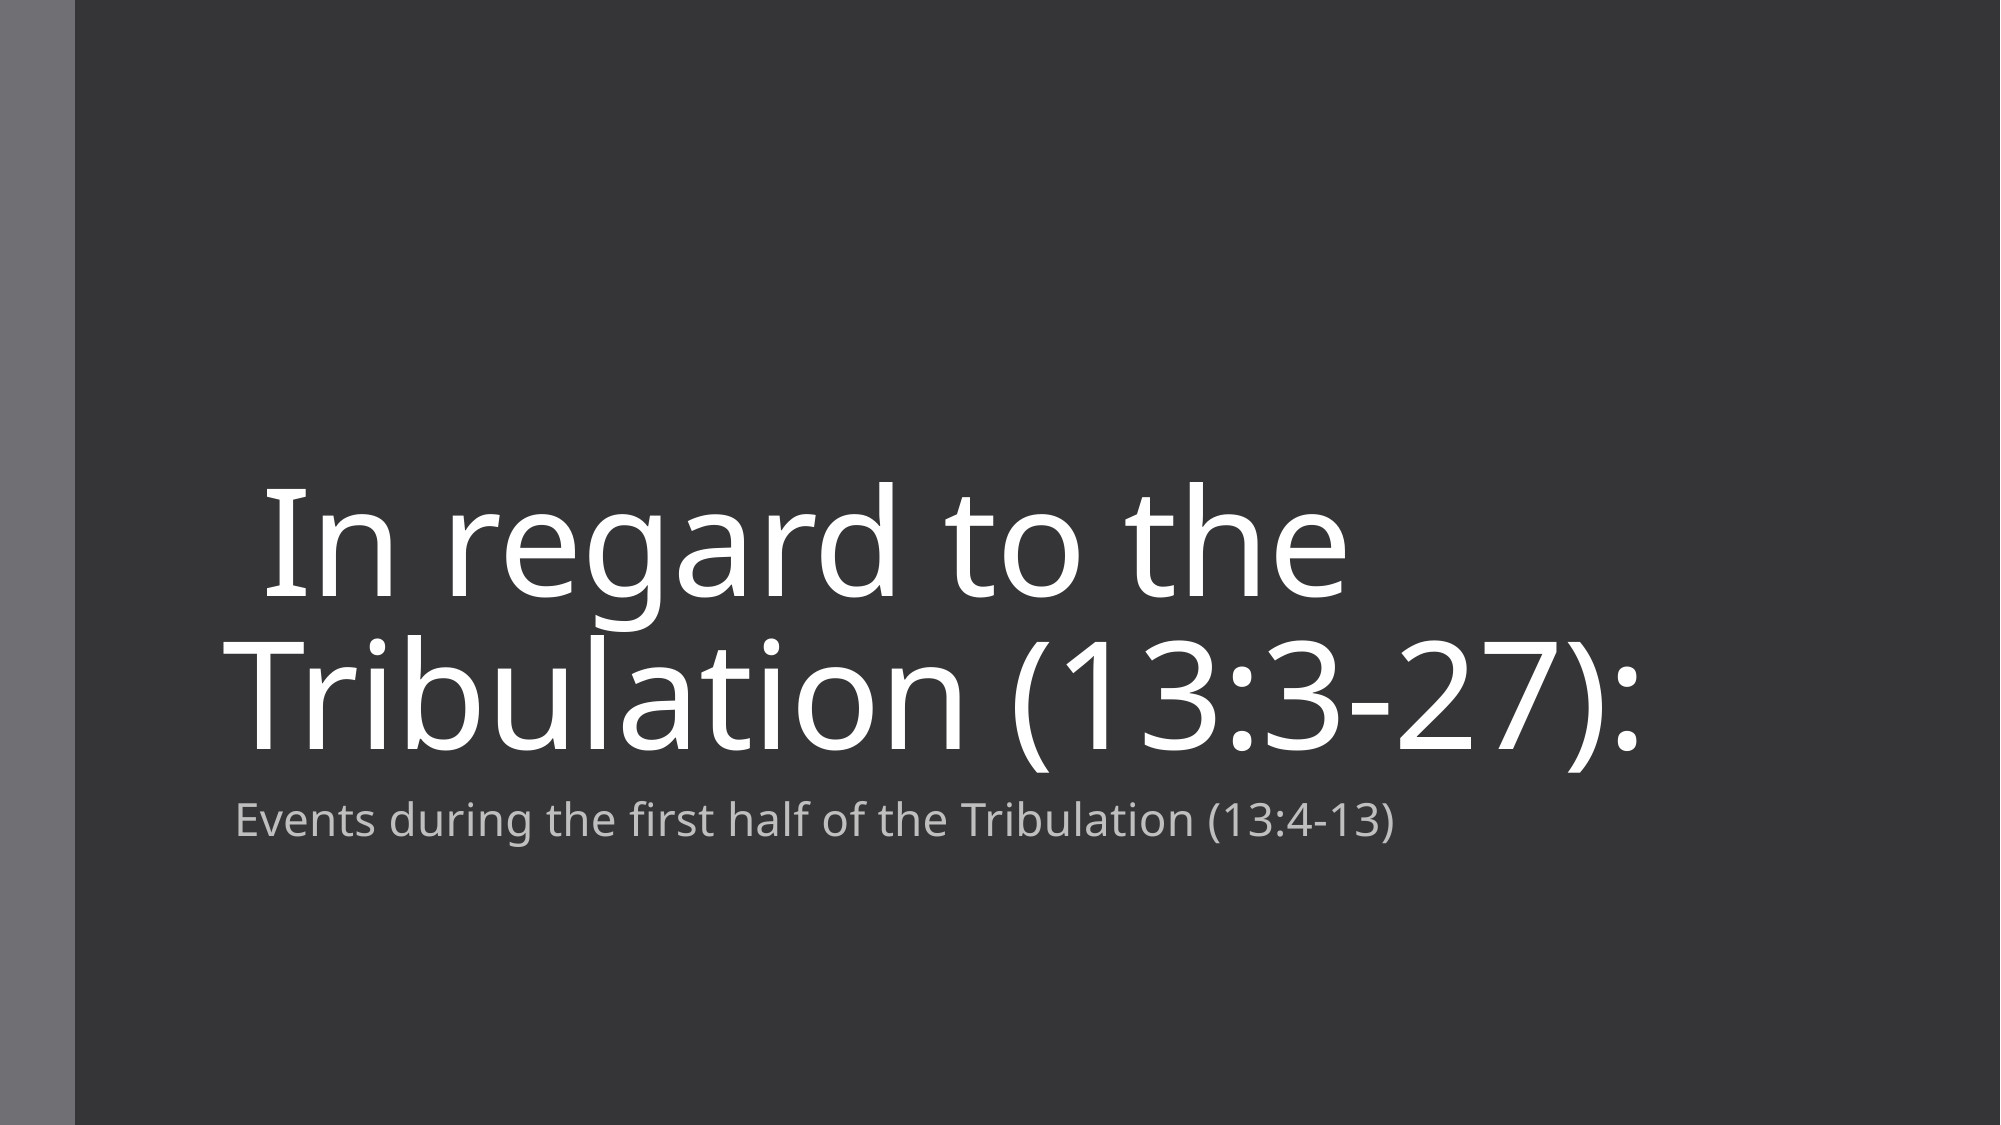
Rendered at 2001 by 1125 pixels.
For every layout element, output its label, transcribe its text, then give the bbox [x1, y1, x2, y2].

subtitle Events during the first half of the Tribulation (13:4-13) [206, 787, 1752, 1066]
title In regard to the Tribulation (13:3-27): [206, 124, 1752, 787]
